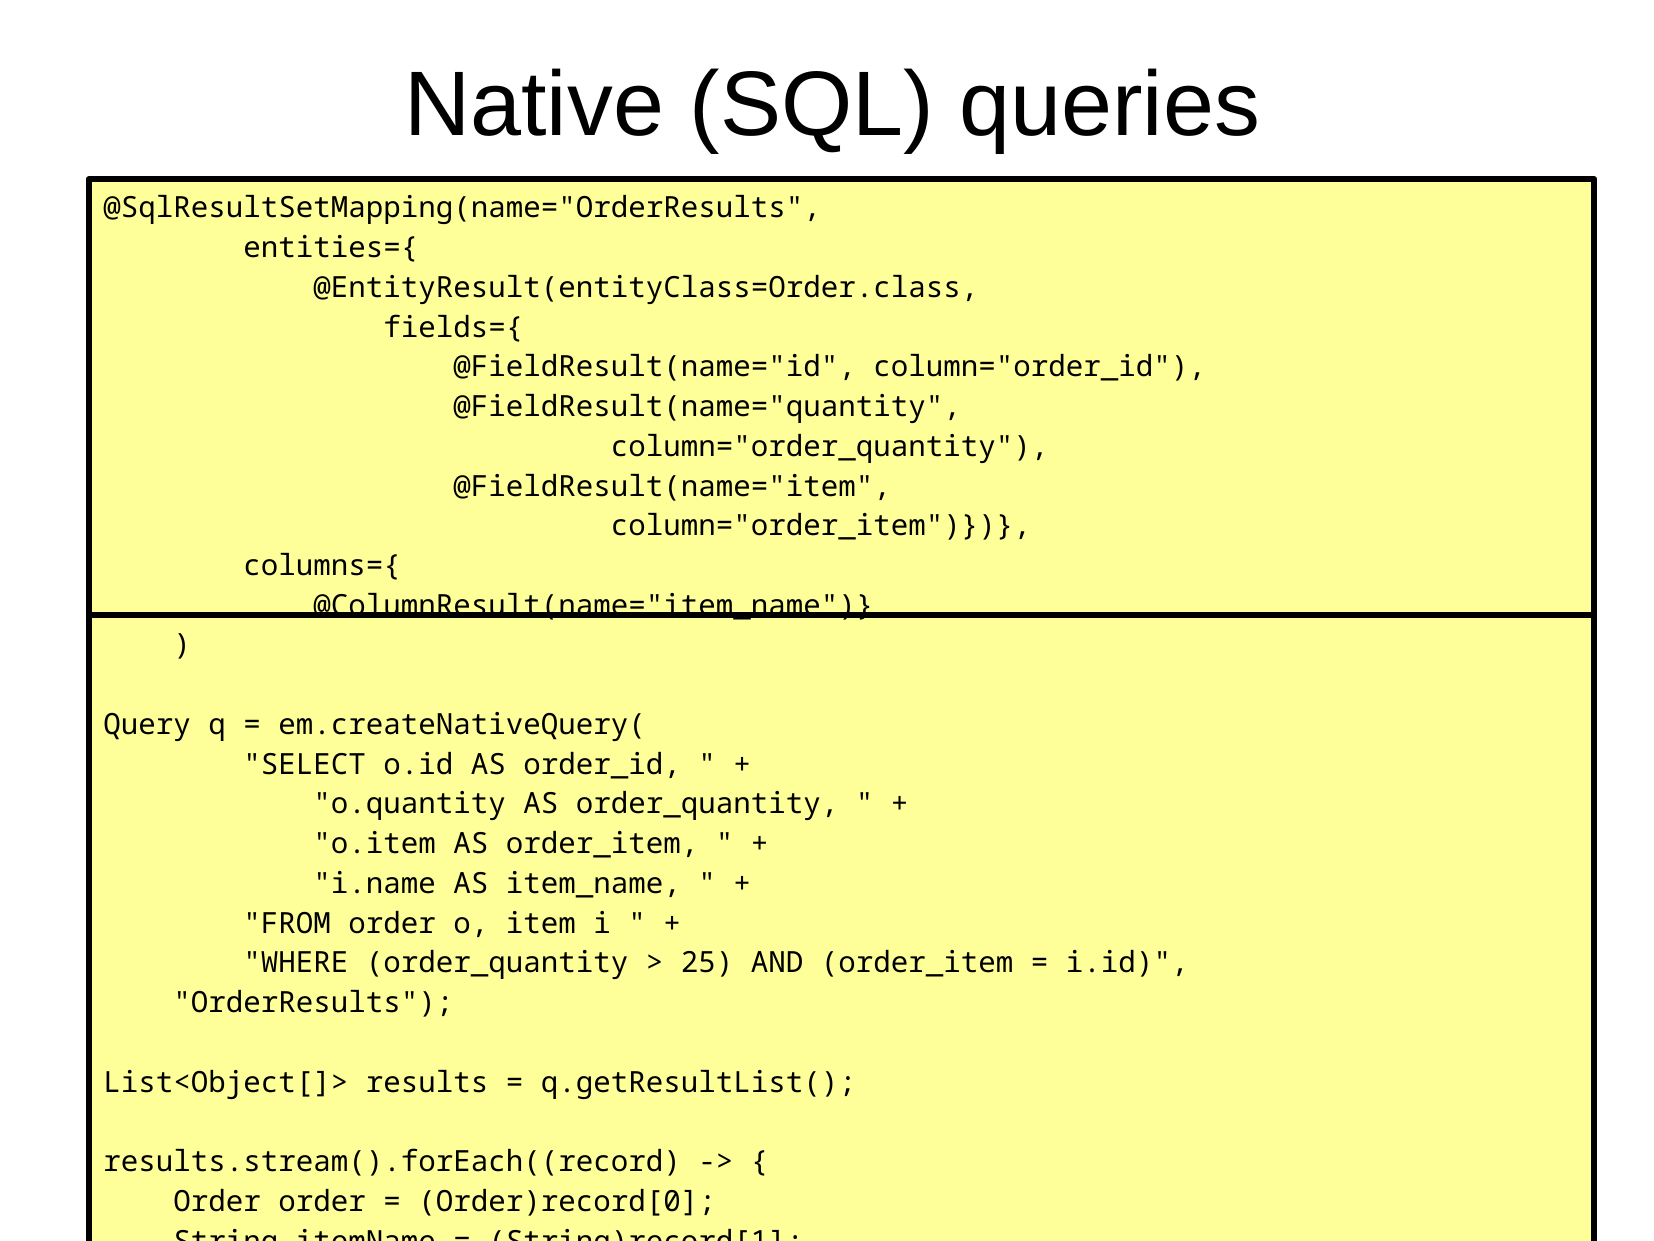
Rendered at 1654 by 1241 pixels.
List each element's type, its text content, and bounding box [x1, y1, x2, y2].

title Native (SQL) queries [88, 0, 1577, 176]
text_box @SqlResultSetMapping(name="OrderResults", entities={ @EntityResult(entityClass=Order.class, fields={ @FieldResult(name="id", column="order_id"), @FieldResult(name="quantity", column="order_quantity"), @FieldResult(name="item", column="order_item")})}, columns={ @ColumnResult(name="item_name")} ) Query q = em.createNativeQuery( "SELECT o.id AS order_id, " + "o.quantity AS order_quantity, " + "o.item AS order_item, " + "i.name AS item_name, " + "FROM order o, item i " + "WHERE (order_quantity > 25) AND (order_item = i.id)", "OrderResults"); List<Object[]> results = q.getResultList(); results.stream().forEach((record) -> { Order order = (Order)record[0]; String itemName = (String)record[1]; /... }); [88, 179, 1595, 1188]
